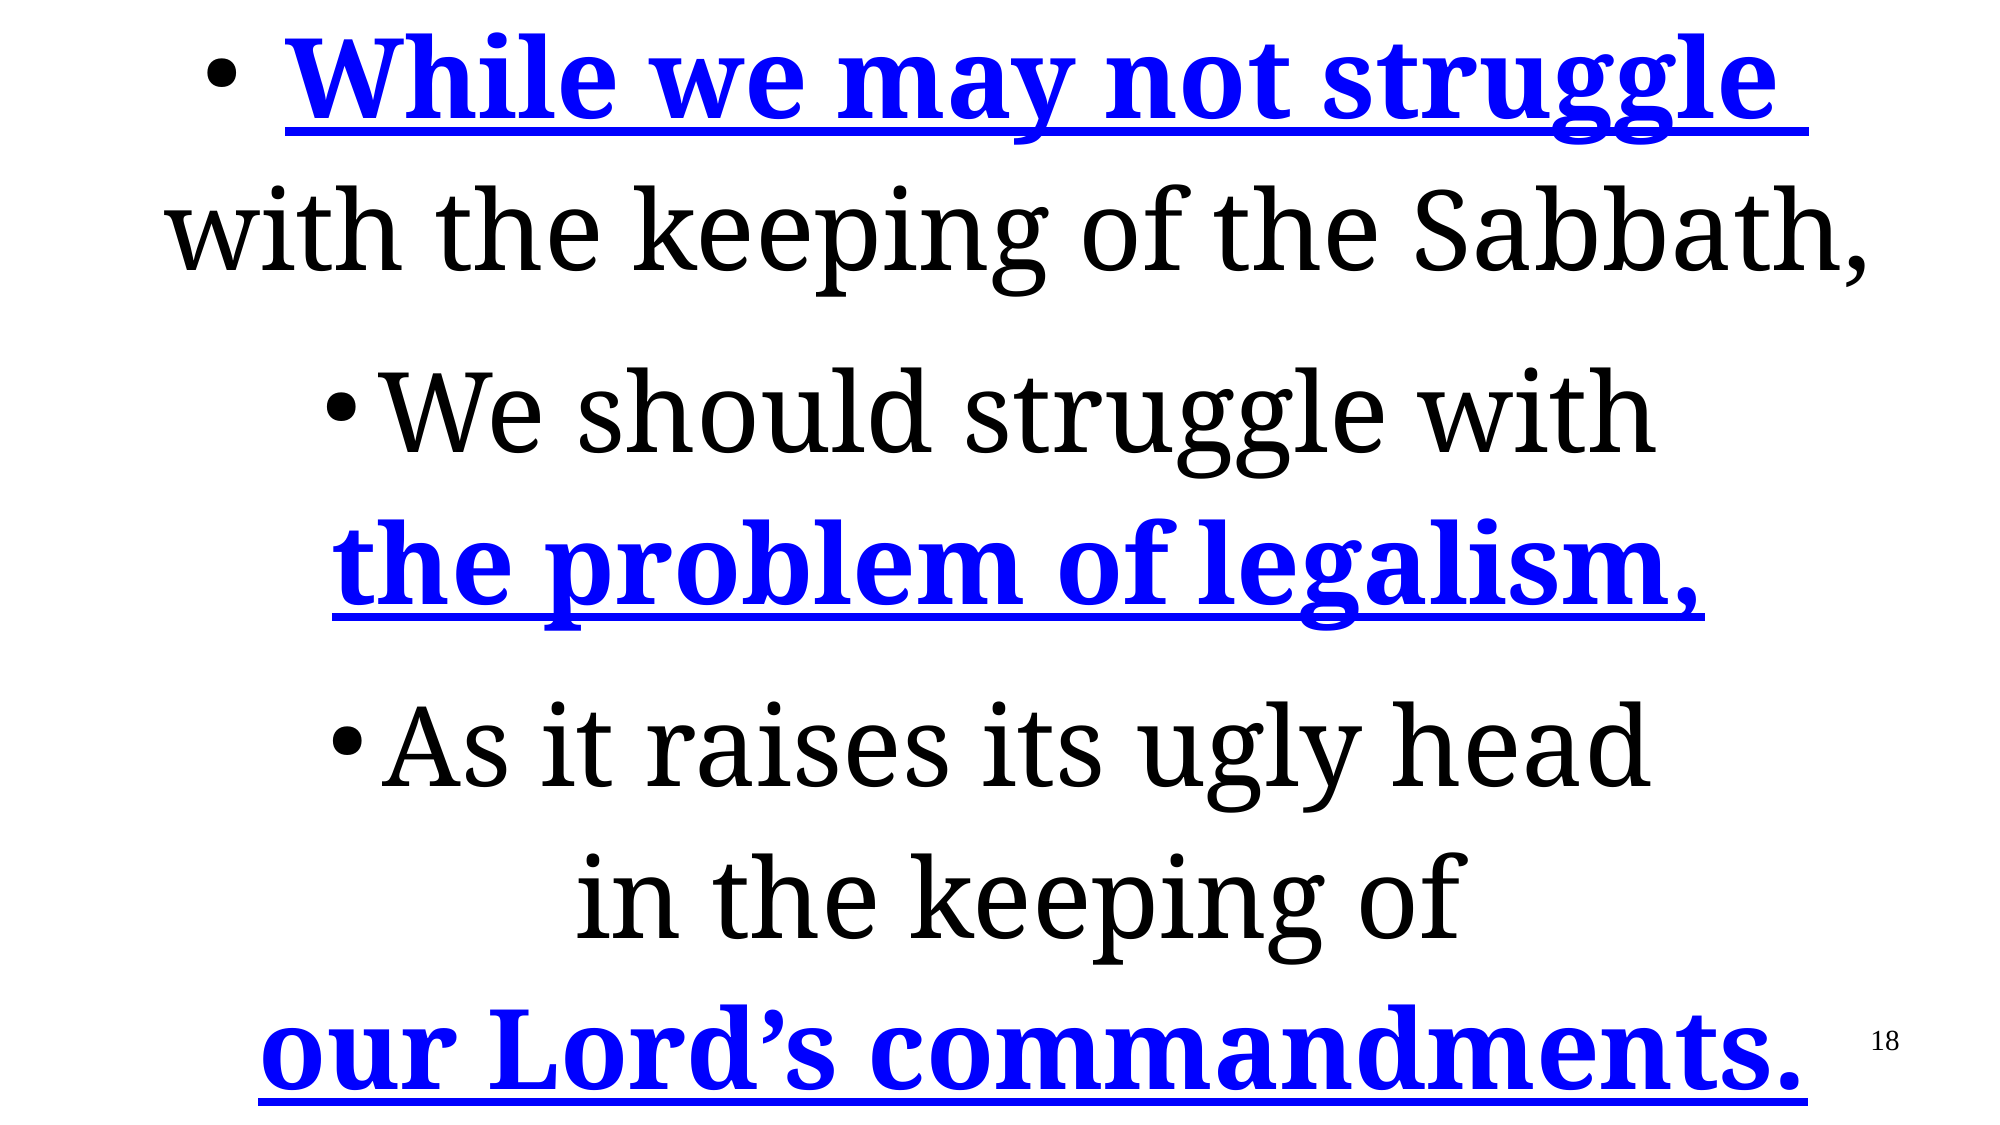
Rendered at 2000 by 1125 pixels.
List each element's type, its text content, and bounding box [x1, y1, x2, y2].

list While we may not struggle with the keeping of the Sabbath, We should struggle with the problem of legalism, As it raises its ugly head in the keeping of our Lord’s commandments. [0, 0, 1996, 1123]
